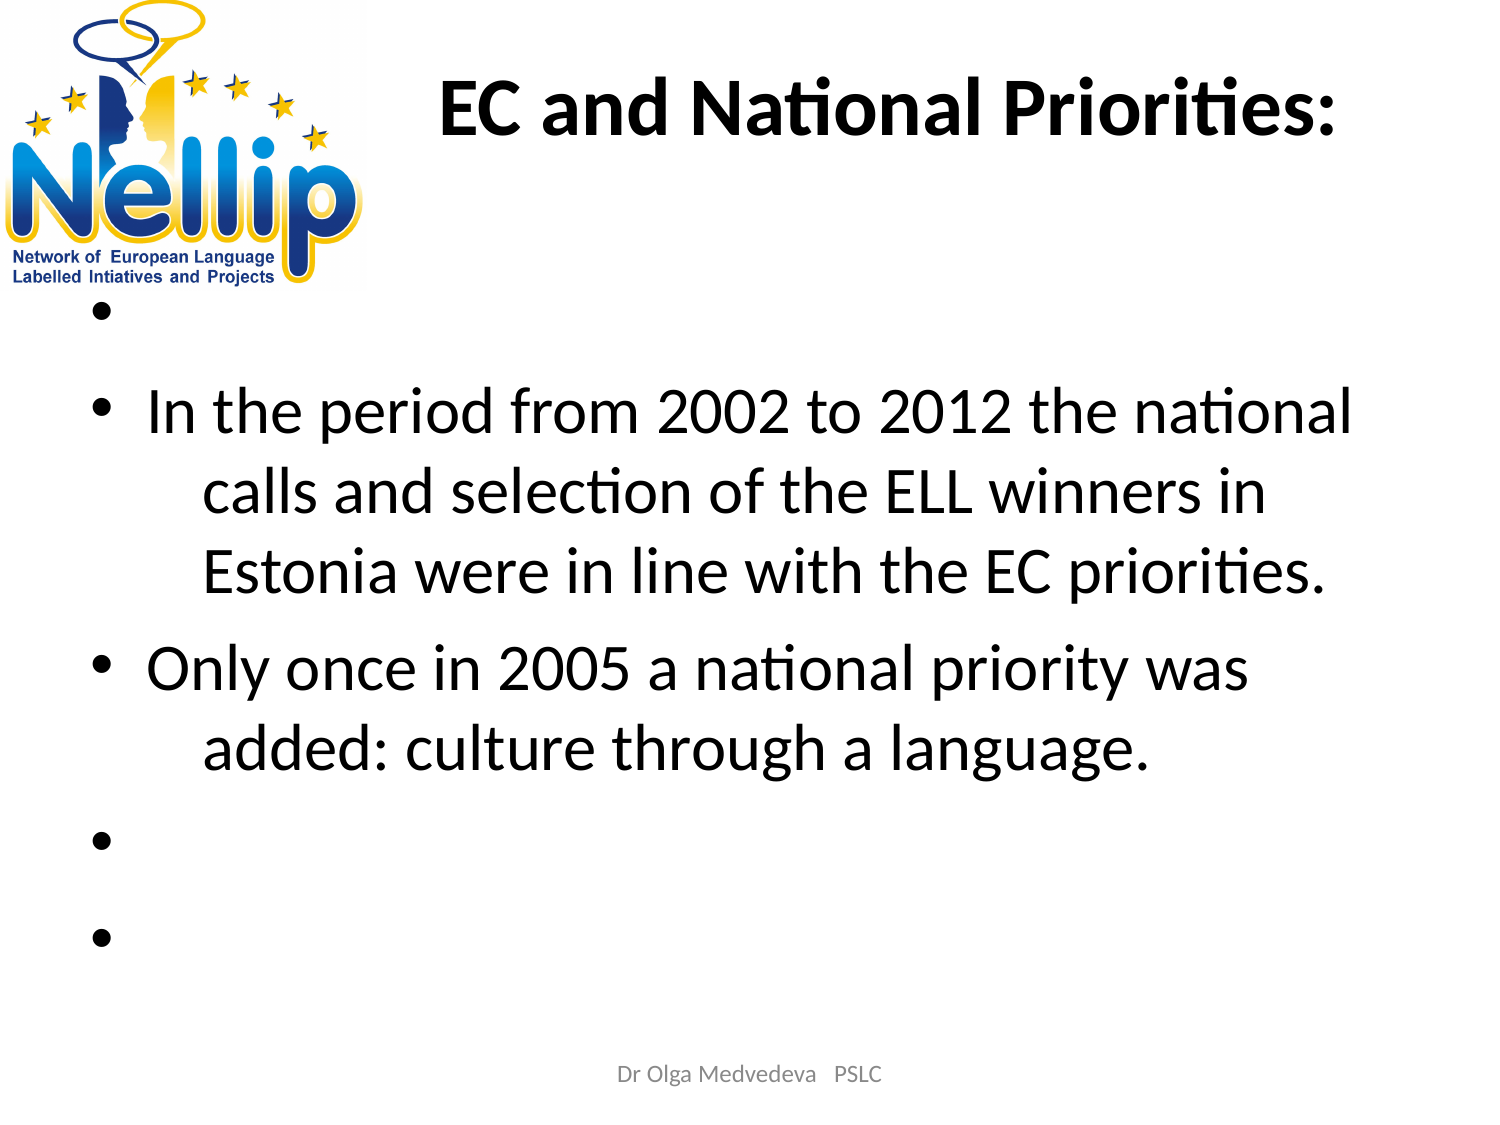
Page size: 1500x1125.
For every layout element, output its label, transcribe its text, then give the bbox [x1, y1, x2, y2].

picture [0, 0, 367, 291]
list In the period from 2002 to 2012 the national calls and selection of the ELL winners in Estonia were in line with the EC priorities. Only once in 2005 a national priority was added: culture through a language. [75, 262, 1426, 1005]
text_box Dr Olga Medvedeva PSLC [512, 1042, 988, 1103]
title The EC and National Priorities: [367, 45, 1426, 233]
